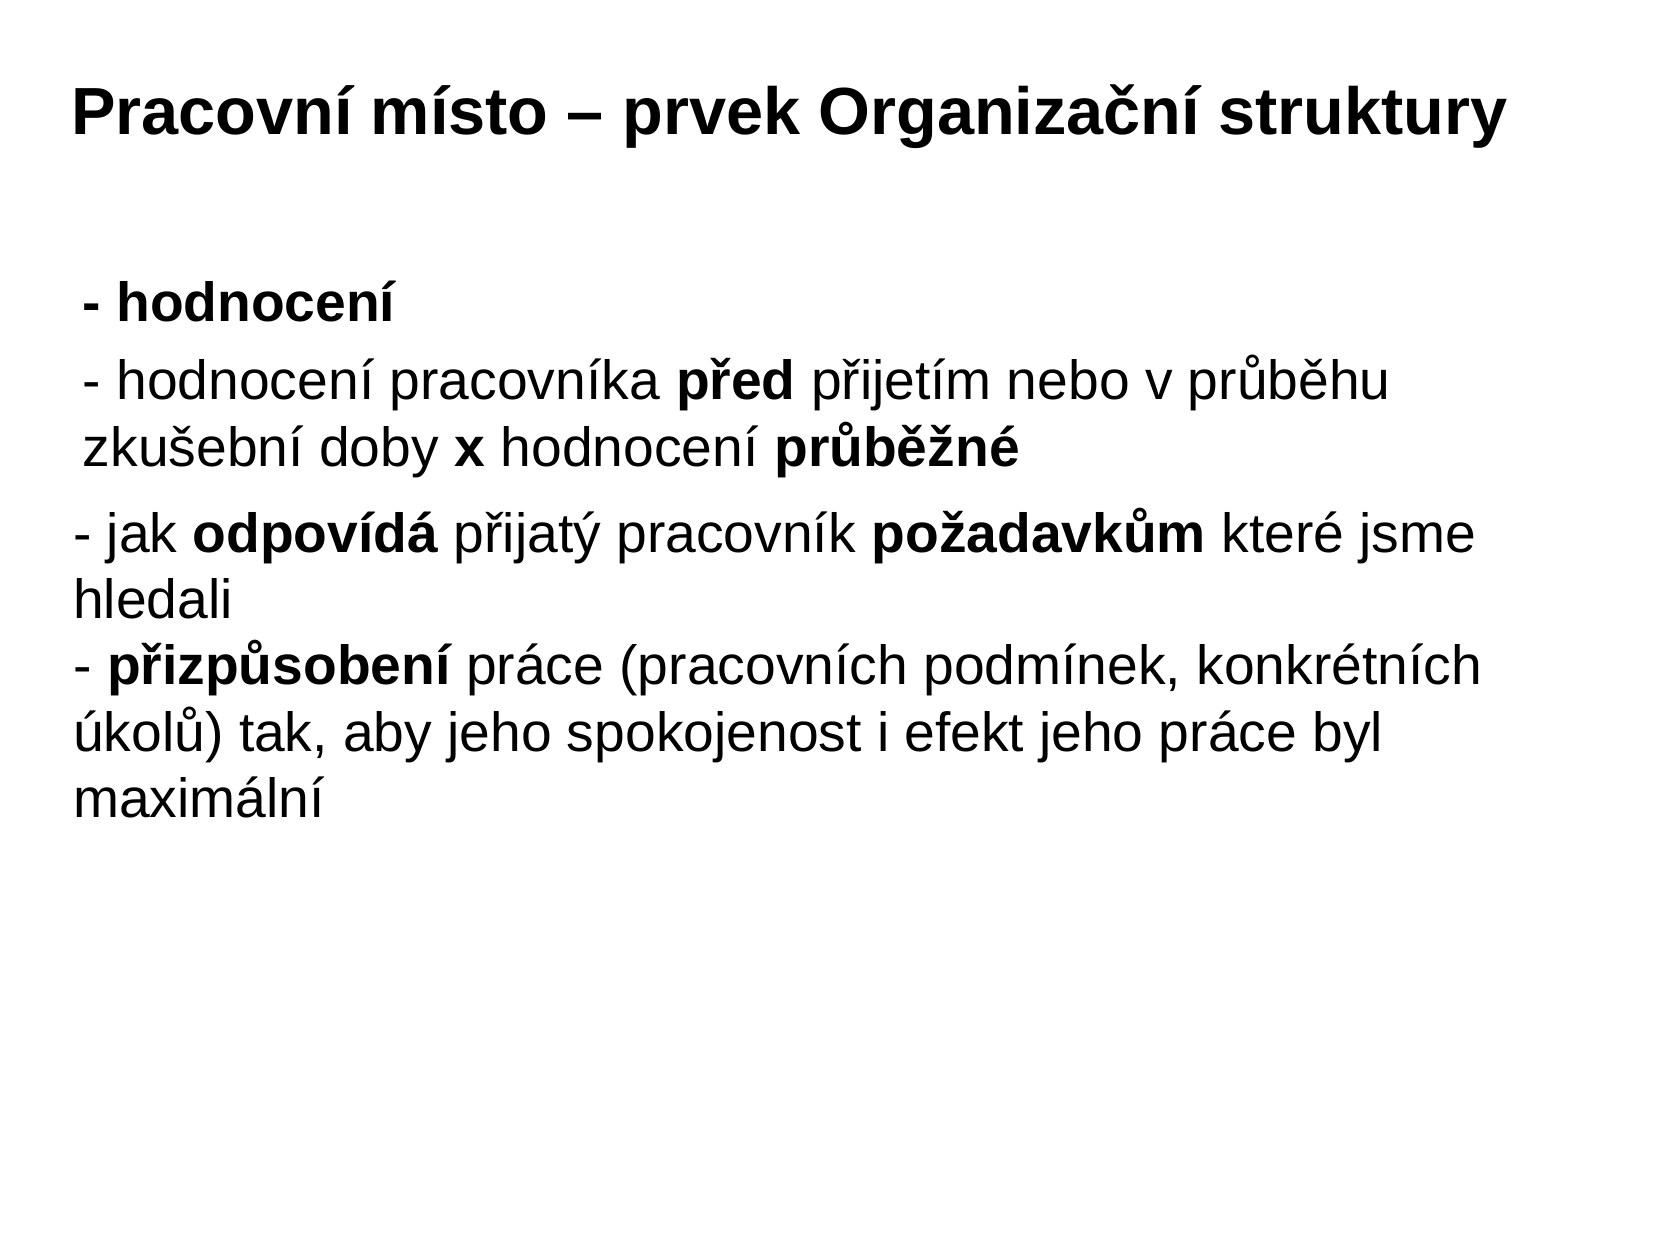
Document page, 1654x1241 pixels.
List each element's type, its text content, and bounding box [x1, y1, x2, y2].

text_box - jak odpovídá přijatý pracovník požadavkům které jsme hledali - přizpůsobení práce (pracovních podmínek, konkrétních úkolů) tak, aby jeho spokojenost i efekt jeho práce byl maximální [58, 489, 1547, 837]
text_box - hodnocení pracovníka před přijetím nebo v průběhu zkušební doby x hodnocení průběžné [67, 336, 1556, 485]
text_box Pracovní místo – prvek Organizační struktury [56, 60, 1569, 156]
text_box - hodnocení [68, 258, 411, 336]
